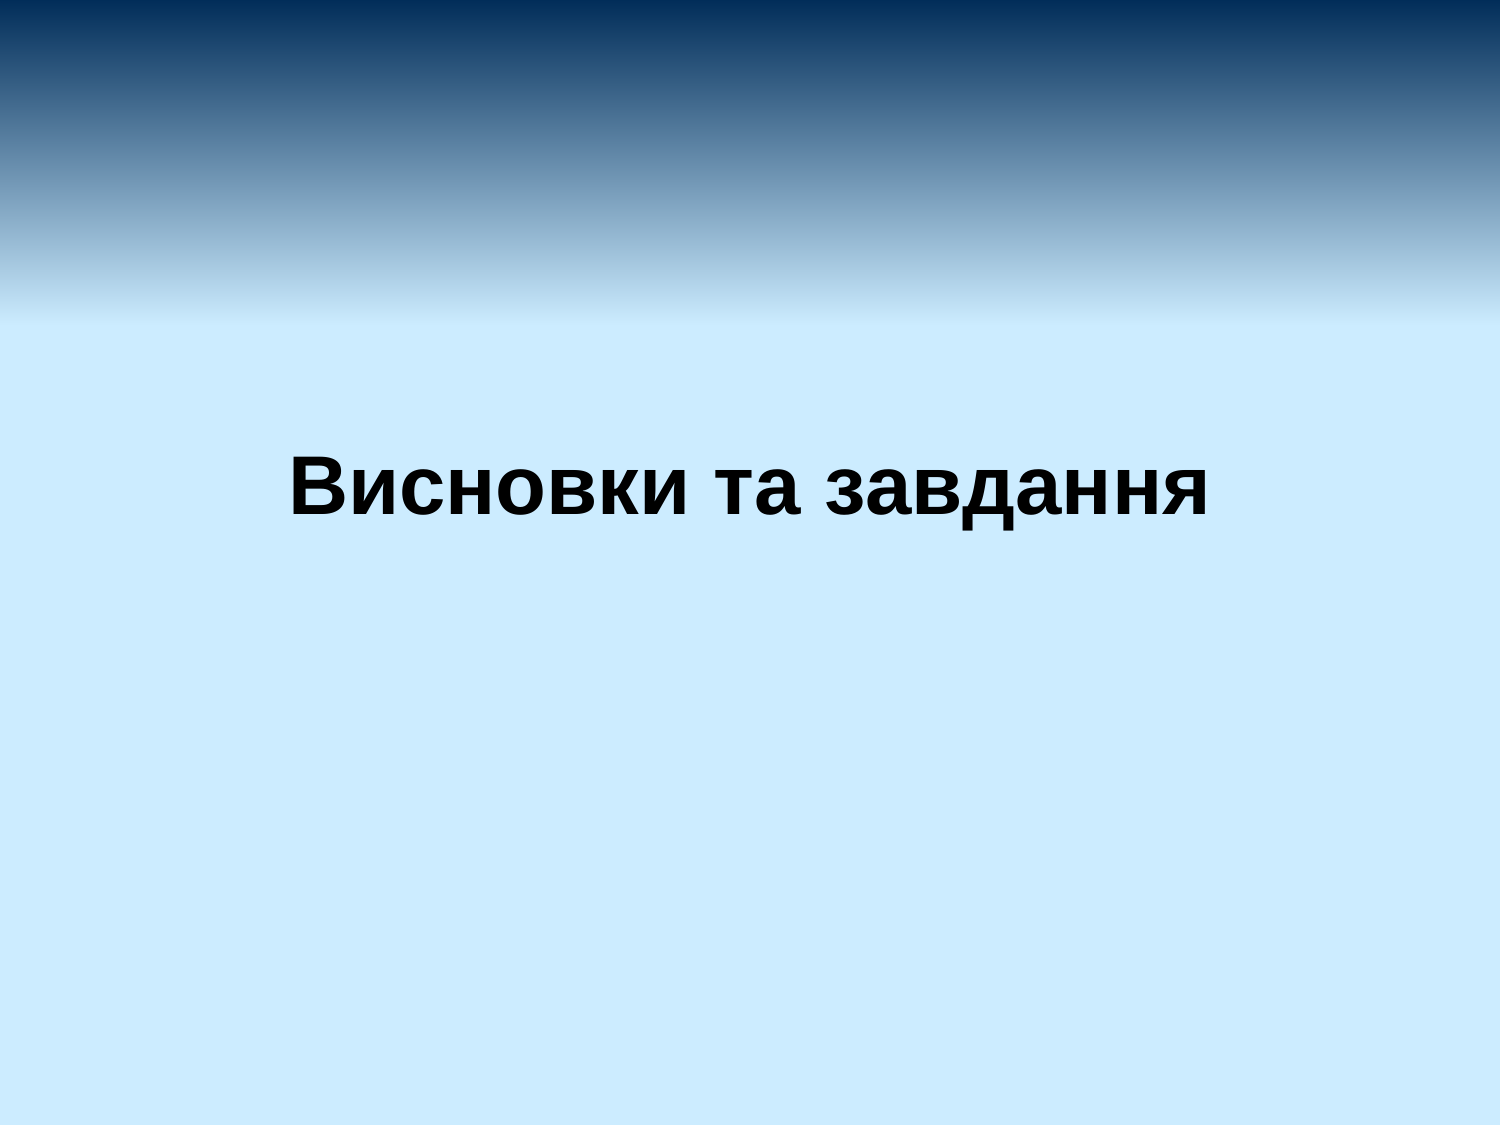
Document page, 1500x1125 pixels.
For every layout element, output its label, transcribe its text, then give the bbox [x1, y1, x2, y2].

title Висновки та завдання [24, 337, 1476, 626]
